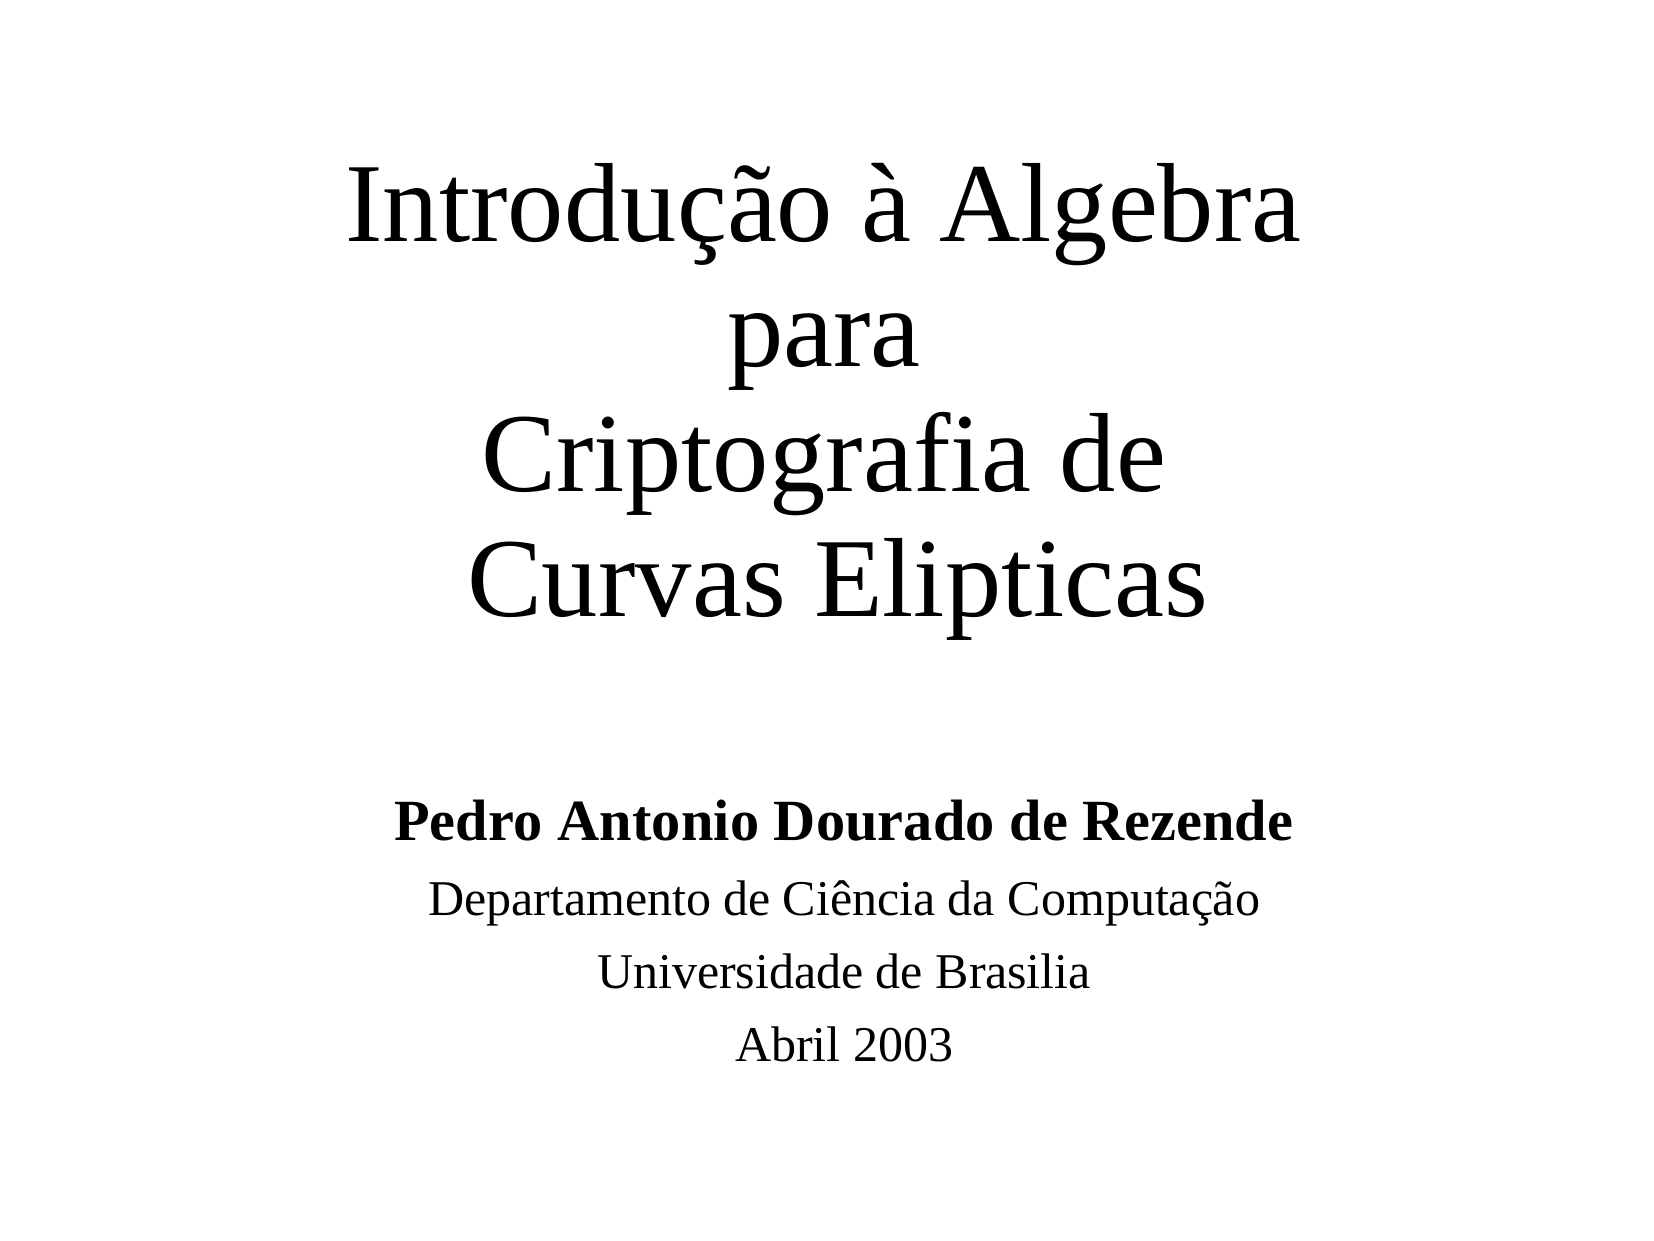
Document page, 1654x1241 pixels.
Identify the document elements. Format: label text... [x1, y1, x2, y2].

title Introdução à Algebra para Criptografia de Curvas Elipticas [132, 141, 1545, 640]
text_box Pedro Antonio Dourado de Rezende Departamento de Ciência da Computação Universidade de Brasilia Abril 2003 [394, 788, 1297, 1073]
